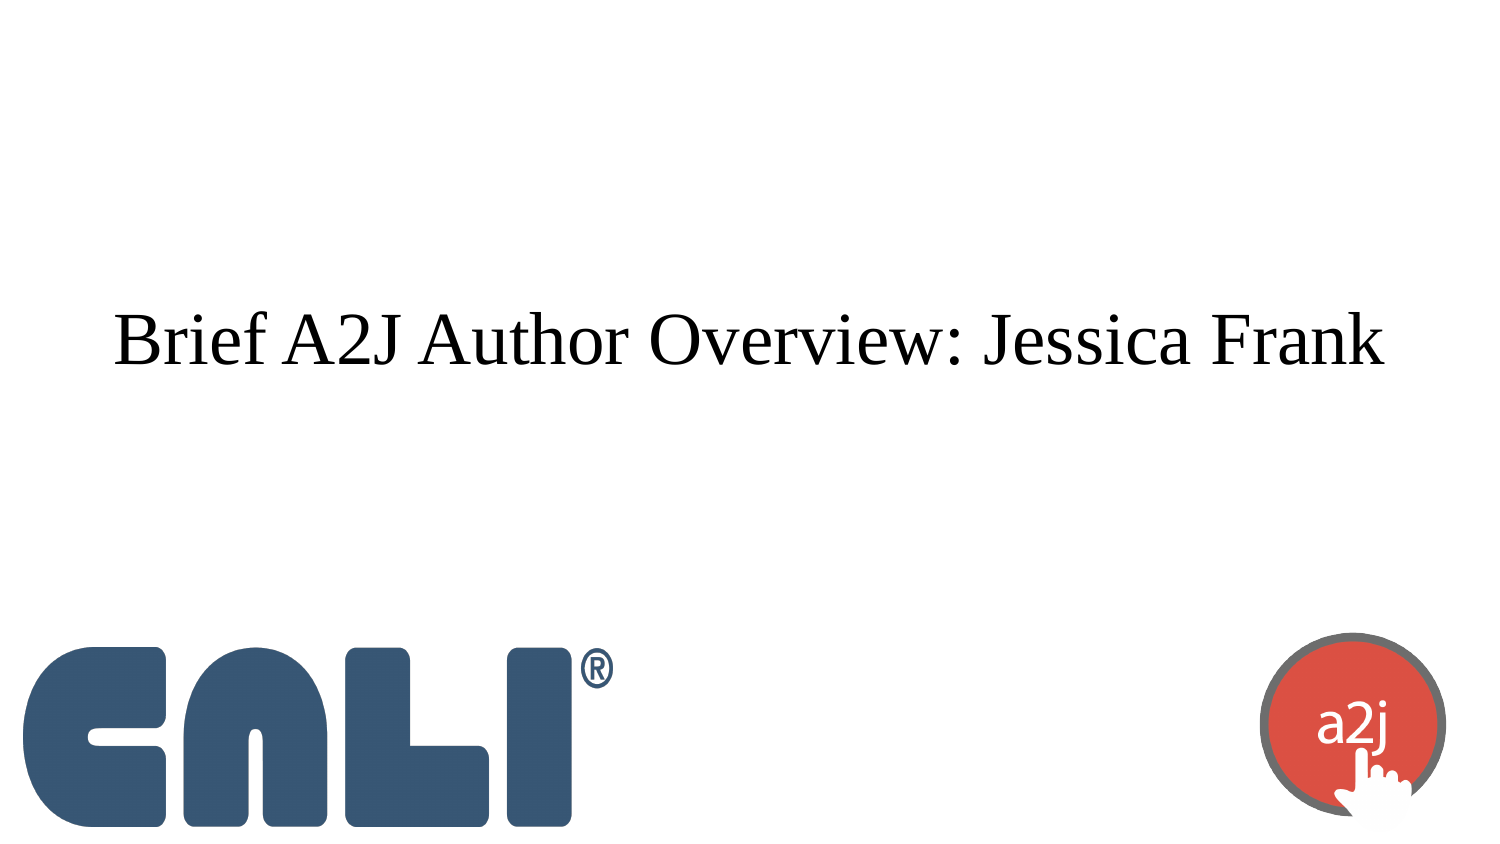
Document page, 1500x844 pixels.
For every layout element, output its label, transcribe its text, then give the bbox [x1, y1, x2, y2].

picture [23, 647, 613, 827]
picture [1255, 629, 1450, 844]
title Brief A2J Author Overview: Jessica Frank [51, 265, 1449, 404]
